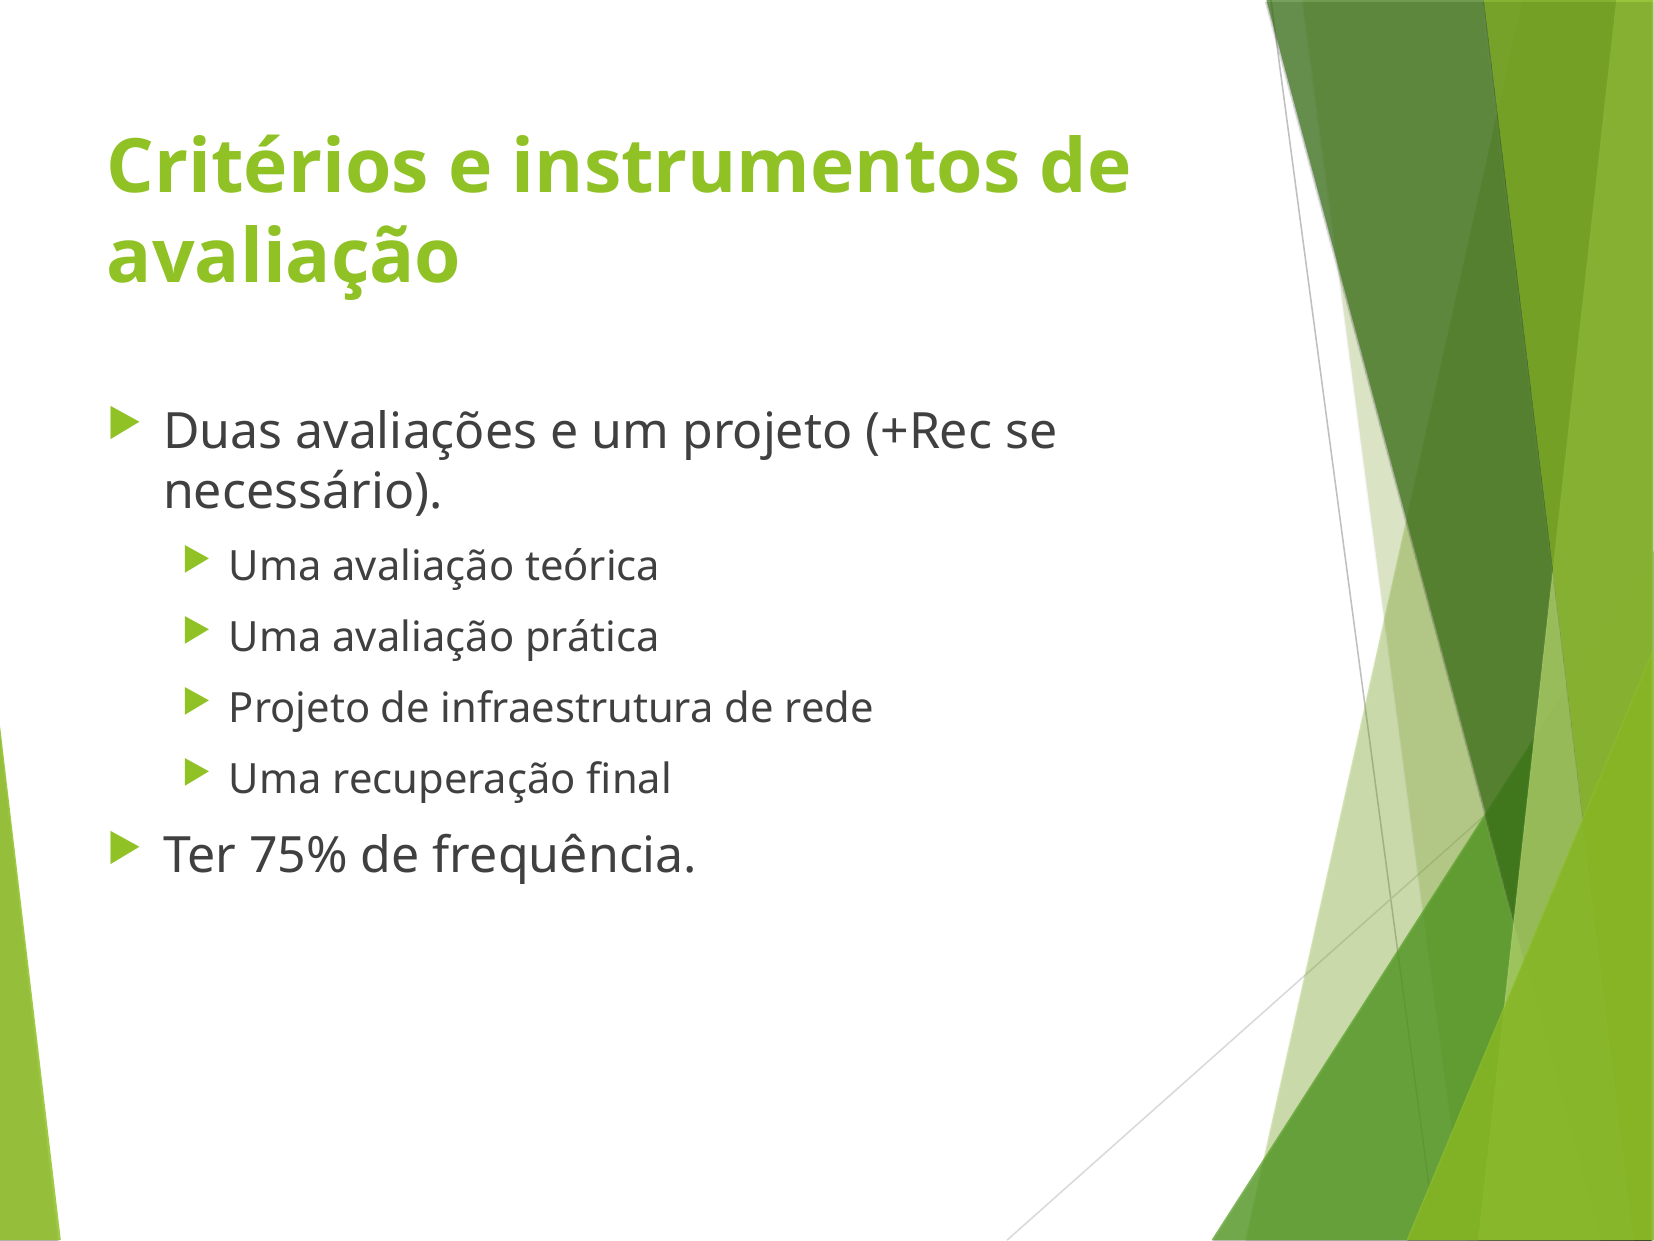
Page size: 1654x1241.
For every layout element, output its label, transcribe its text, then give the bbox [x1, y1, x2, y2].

list Duas avaliações e um projeto (+Rec se necessário). Uma avaliação teórica Uma avaliação prática Projeto de infraestrutura de rede Uma recuperação final Ter 75% de frequência. [91, 390, 1258, 1093]
title Critérios e instrumentos de avaliação [91, 110, 1258, 349]
